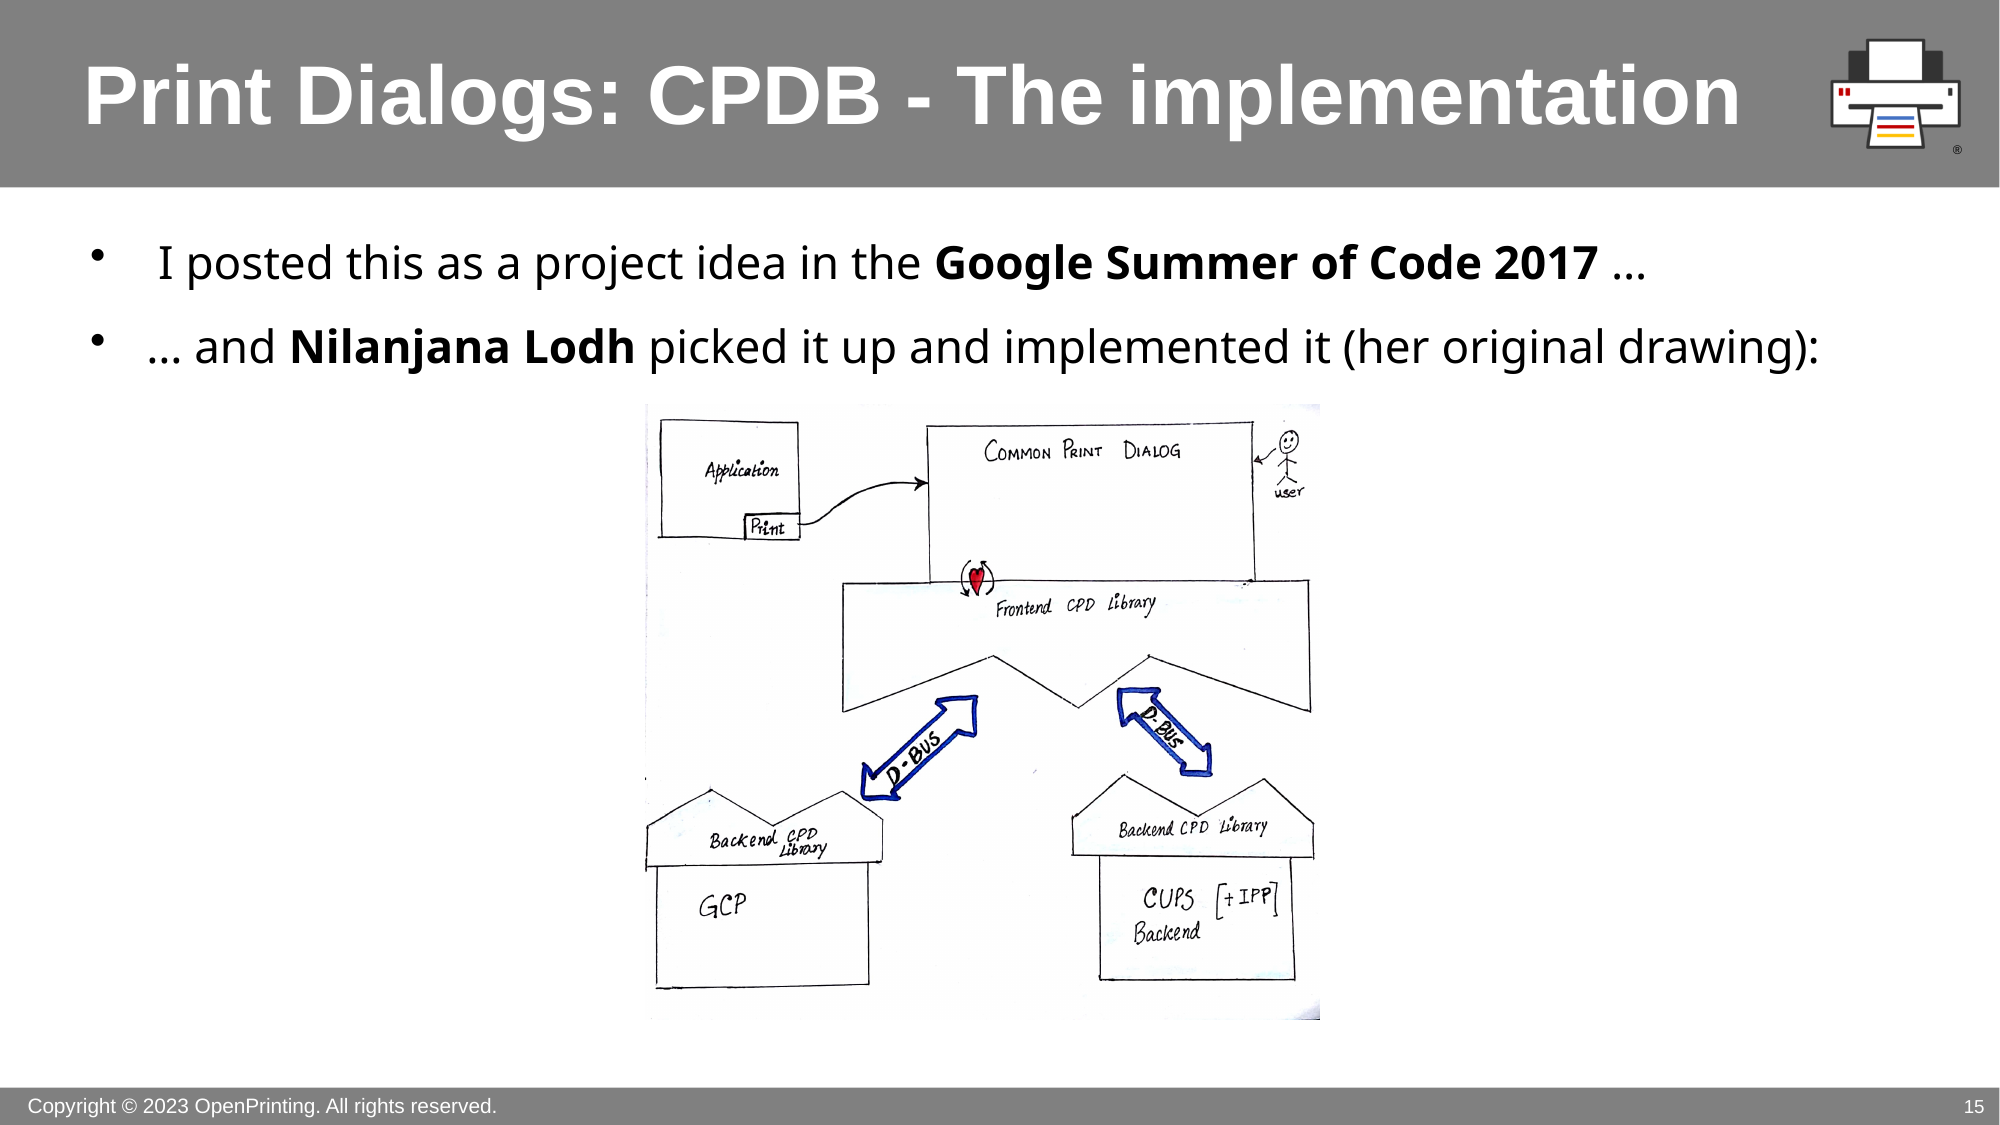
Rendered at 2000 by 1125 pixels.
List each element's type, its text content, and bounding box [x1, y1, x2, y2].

list I posted this as a project idea in the Google Summer of Code 2017 … … and Nilanjana Lodh picked it up and implemented it (her original drawing): [75, 224, 1936, 1067]
picture [1825, 33, 1966, 154]
picture [645, 404, 1320, 1021]
title Print Dialogs: CPDB - The implementation [75, 7, 1786, 175]
